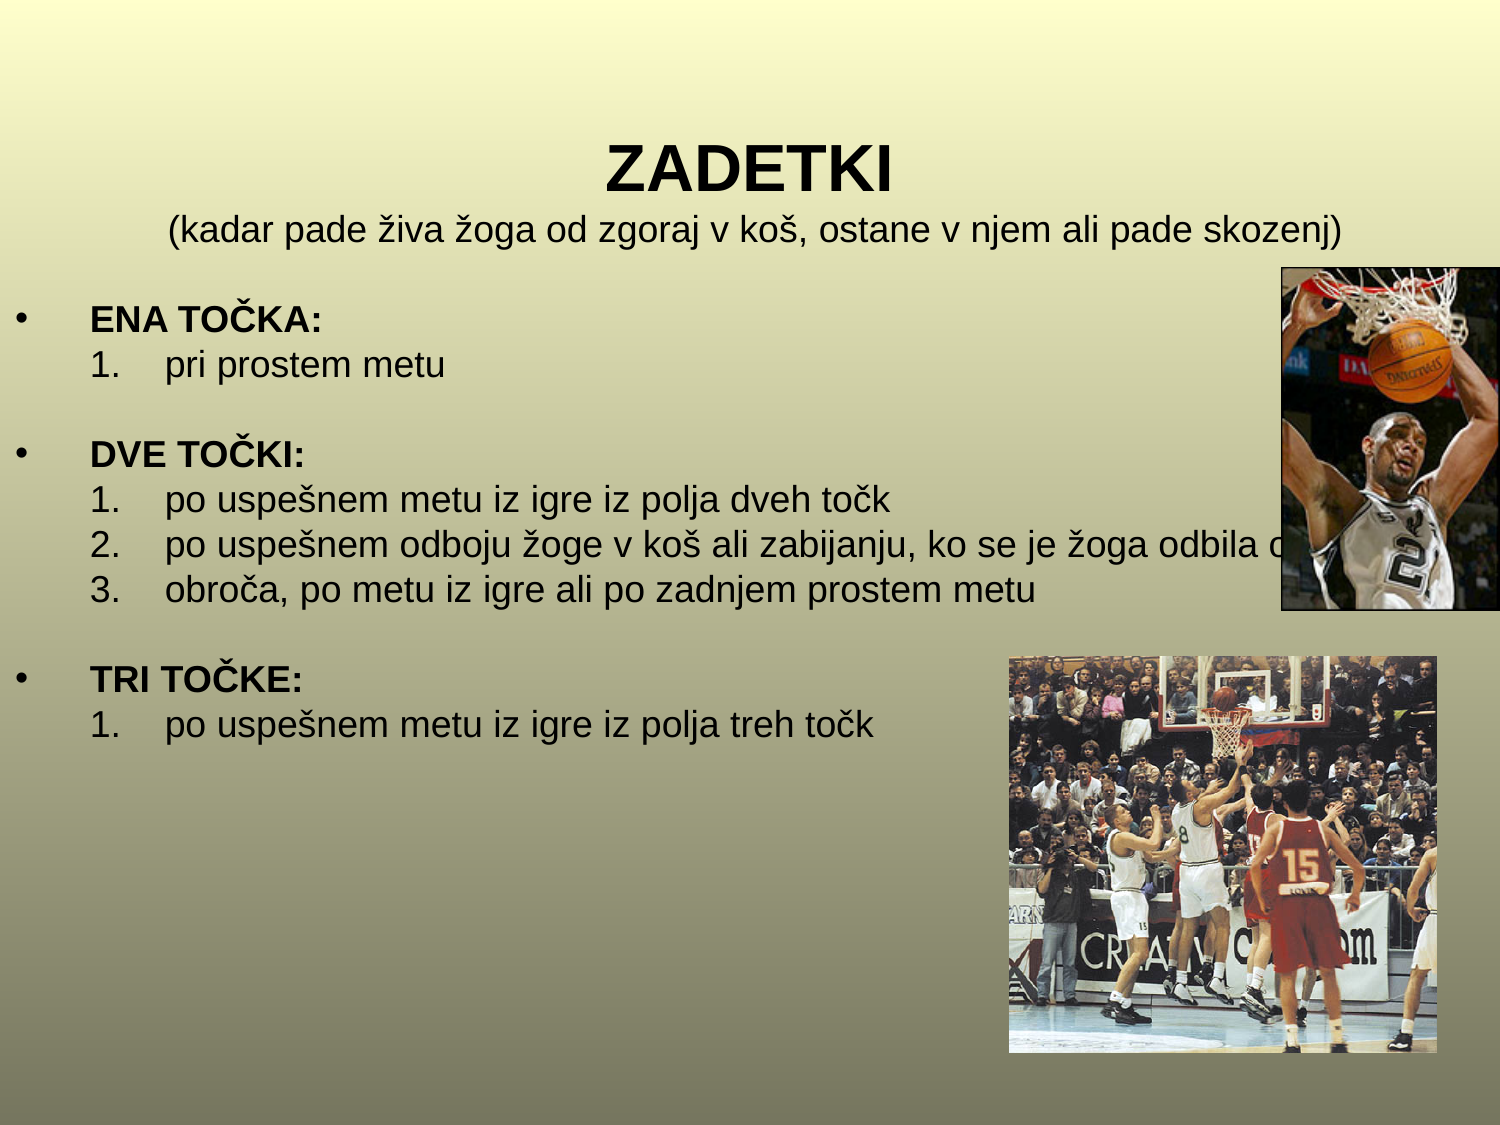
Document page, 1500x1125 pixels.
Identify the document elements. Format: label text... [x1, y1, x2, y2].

picture [1009, 656, 1437, 1053]
picture [1281, 267, 1500, 611]
text_box ZADETKI (kadar pade živa žoga od zgoraj v koš, ostane v njem ali pade skozenj) ENA TOČKA: pri prostem metu DVE TOČKI: po uspešnem metu iz igre iz polja dveh točk po uspešnem odboju žoge v koš ali zabijanju, ko se je žoga odbila od obroča, po metu iz igre ali po zadnjem prostem metu TRI TOČKE: po uspešnem metu iz igre iz polja treh točk [0, 37, 1500, 843]
